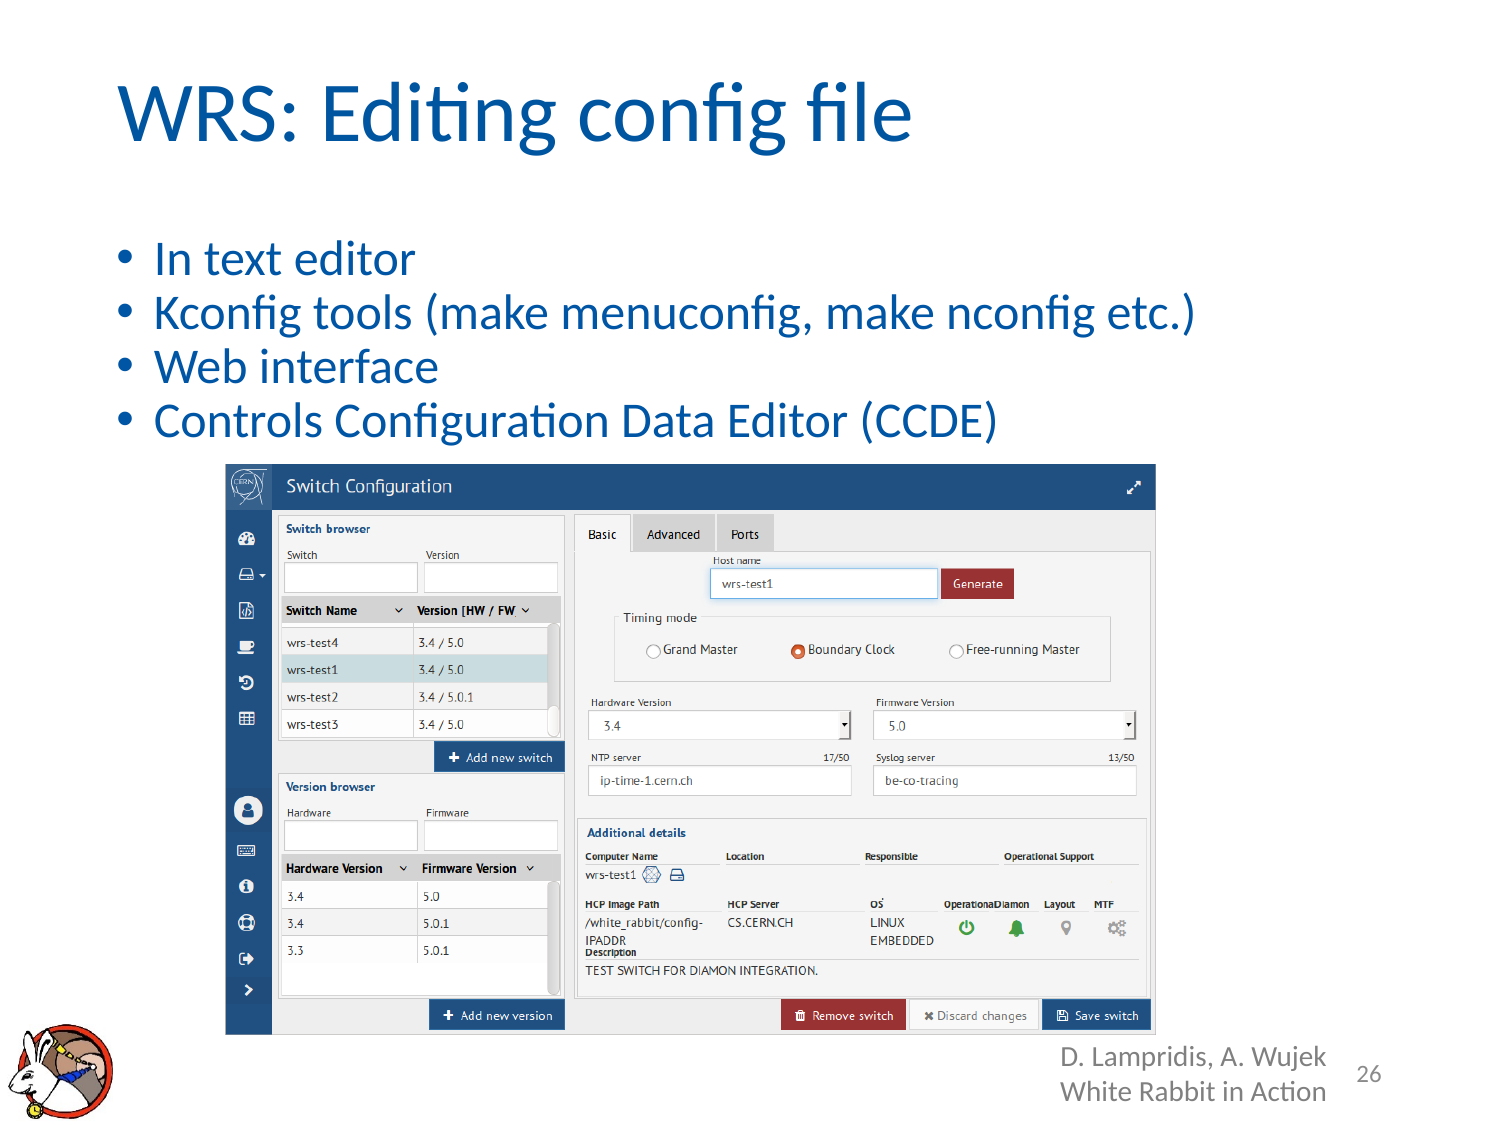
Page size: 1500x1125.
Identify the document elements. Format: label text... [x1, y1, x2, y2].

picture [225, 464, 1156, 1036]
text_box WRS: Editing config file [103, 59, 1397, 169]
picture [7, 1024, 113, 1121]
text_box In text editor Kconfig tools (make menuconfig, make nconfig etc.) Web interface Controls Configuration Data Editor (CCDE) [101, 224, 1396, 721]
